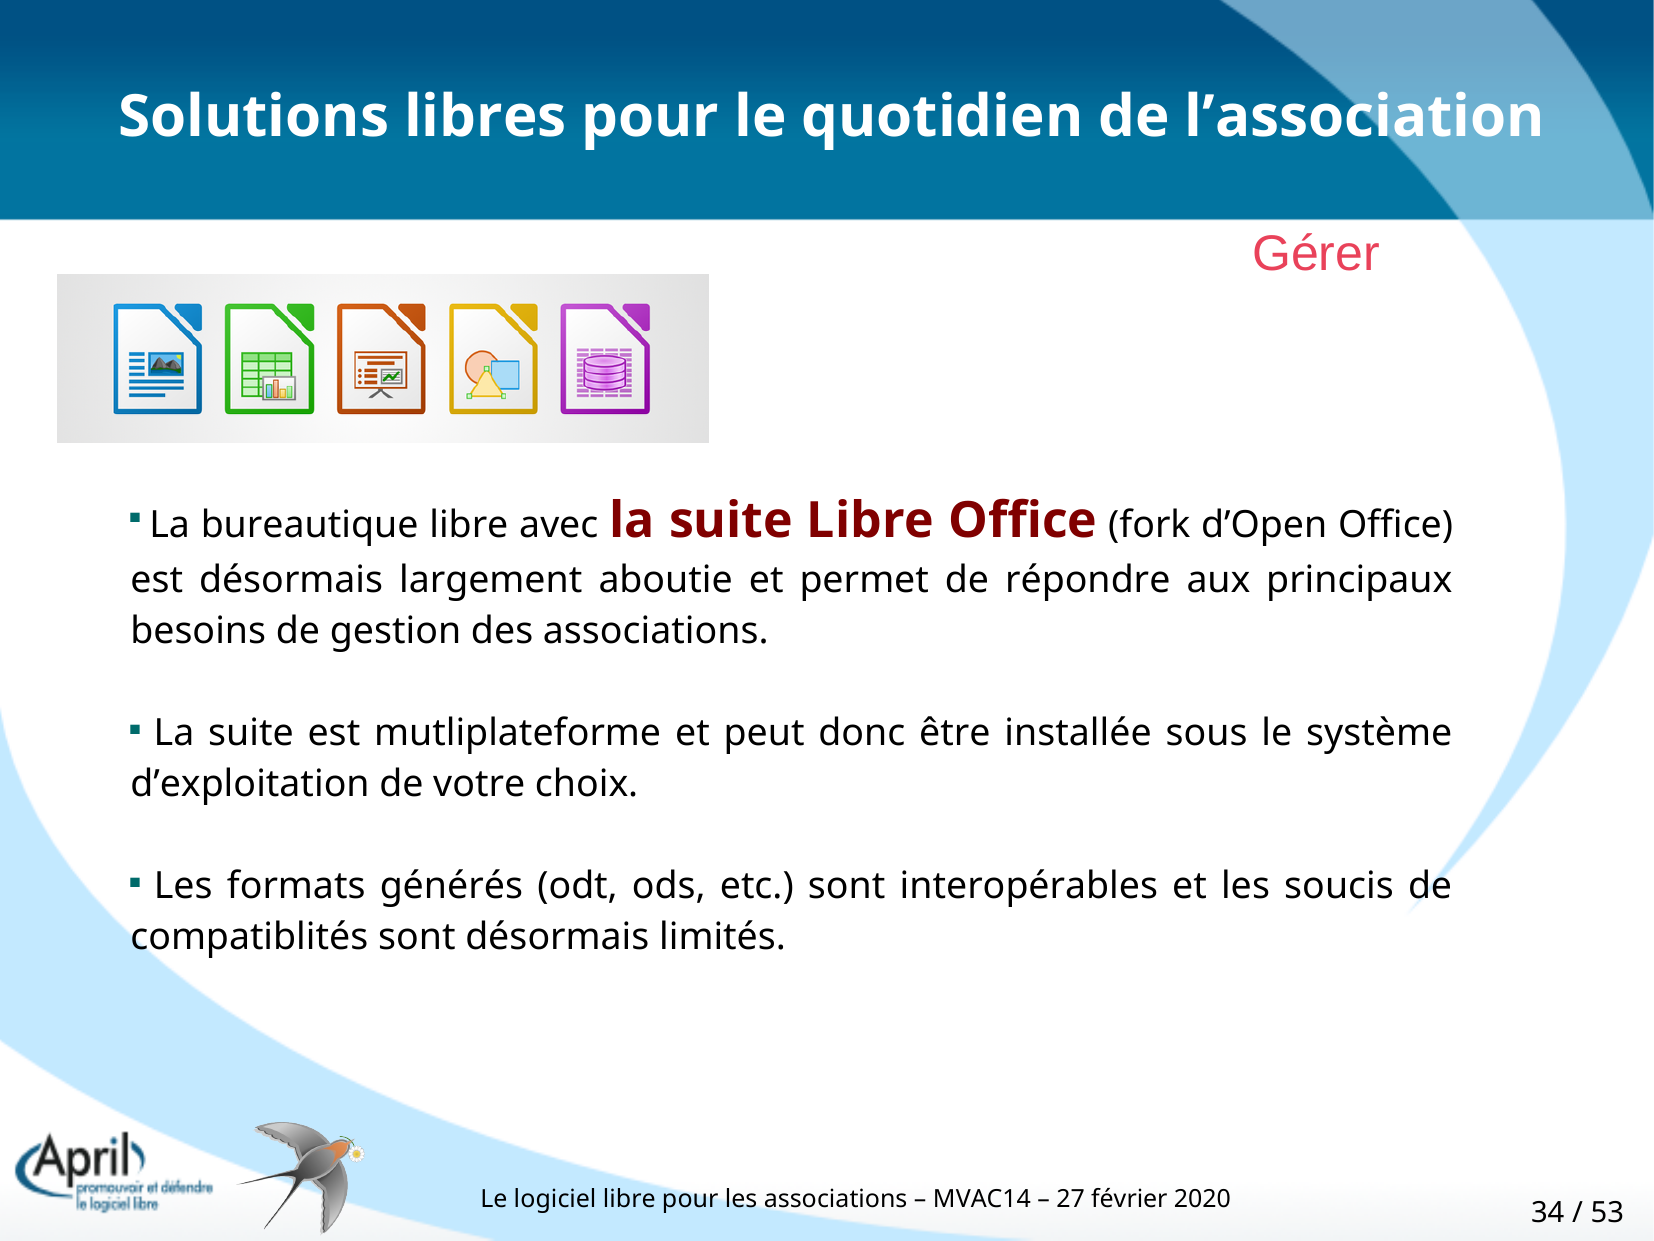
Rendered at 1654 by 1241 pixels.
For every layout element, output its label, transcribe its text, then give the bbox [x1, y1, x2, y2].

text_box La bureautique libre avec la suite Libre Office (fork d’Open Office) est désormais largement aboutie et permet de répondre aux principaux besoins de gestion des associations. La suite est mutliplateforme et peut donc être installée sous le système d’exploitation de votre choix. Les formats générés (odt, ods, etc.) sont interopérables et les soucis de compatiblités sont désormais limités. [115, 383, 1506, 1056]
text_box Gérer [1237, 217, 1396, 289]
text_box Solutions libres pour le quotidien de l’association [88, 20, 1576, 207]
text_box [88, 236, 1536, 1093]
picture [0, 0, 1654, 1241]
